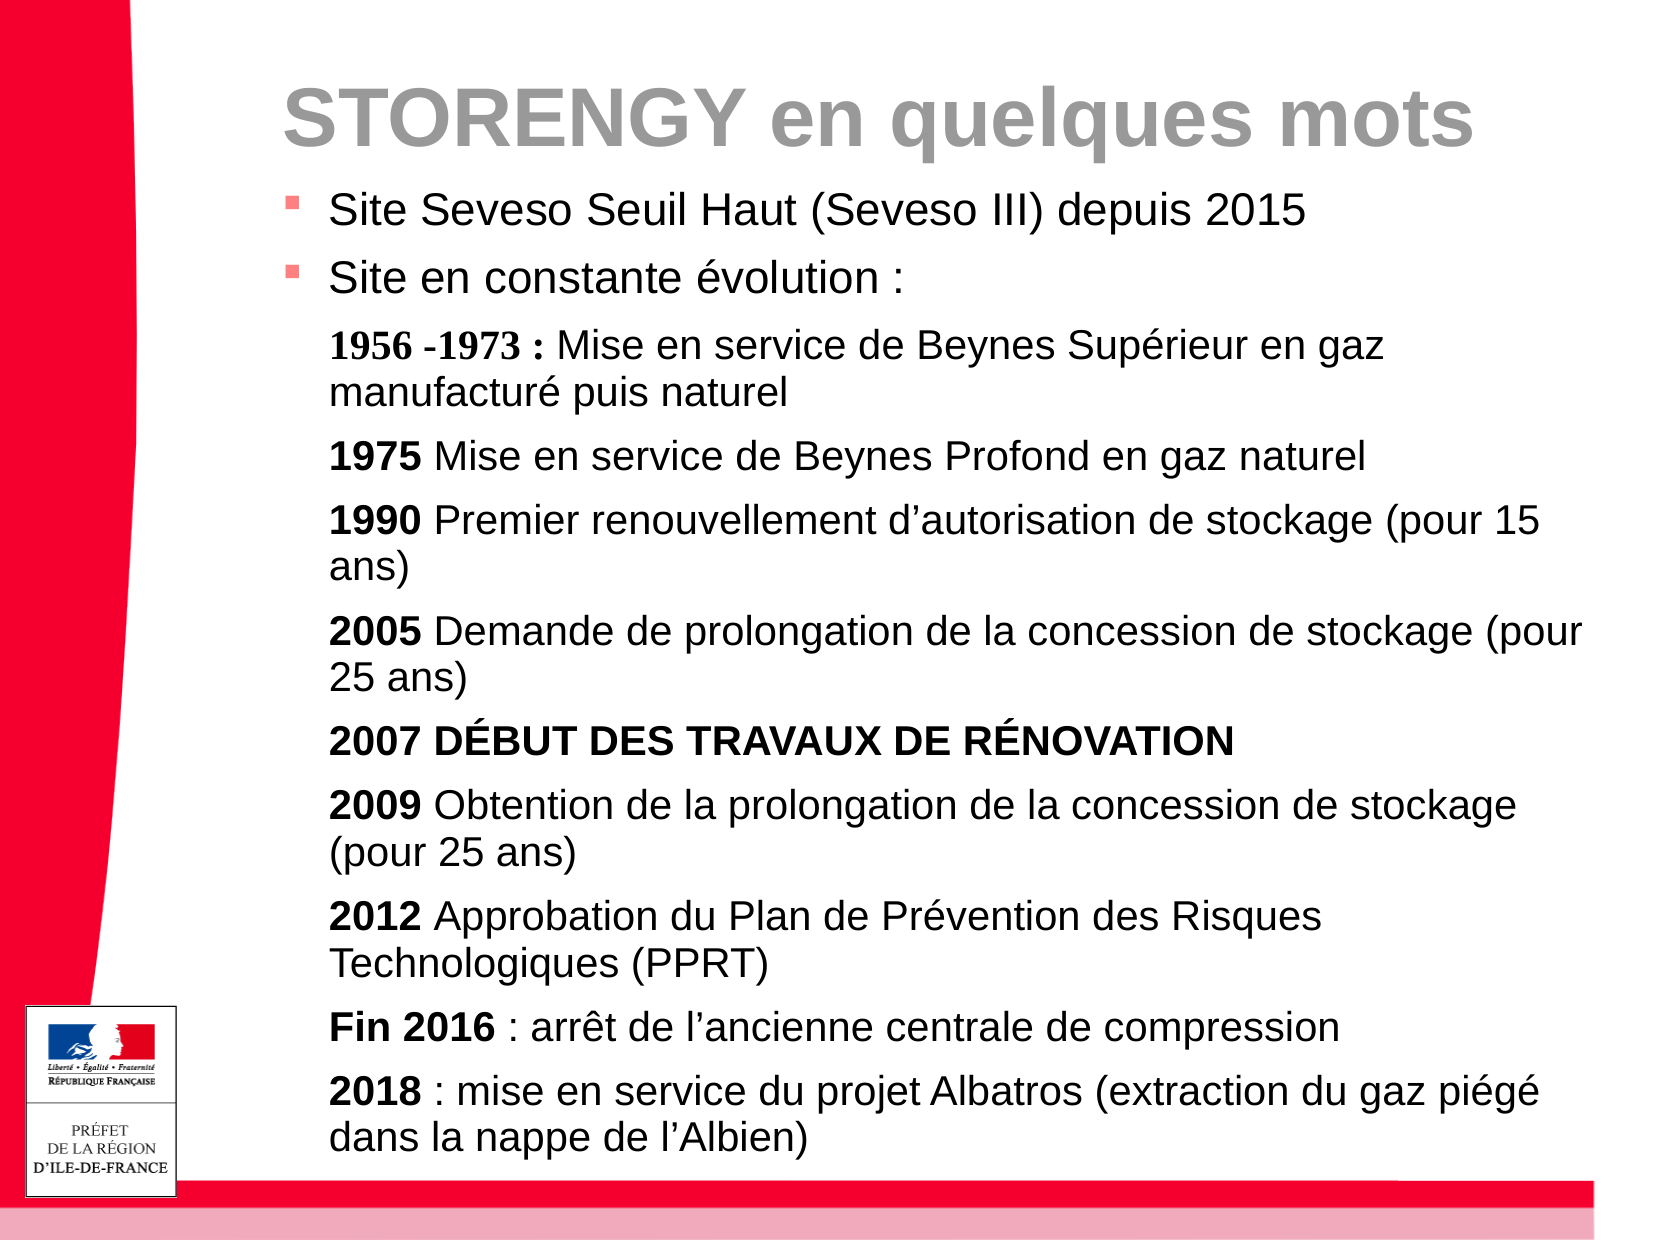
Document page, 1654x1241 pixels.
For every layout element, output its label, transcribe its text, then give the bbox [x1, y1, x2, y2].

title STORENGY en quelques mots [135, 13, 1624, 222]
picture [0, 0, 1653, 1240]
list Site Seveso Seuil Haut (Seveso III) depuis 2015 Site en constante évolution : 1956 -1973 : Mise en service de Beynes Supérieur en gaz manufacturé puis naturel 1975 Mise en service de Beynes Profond en gaz naturel 1990 Premier renouvellement d’autorisation de stockage (pour 15 ans) 2005 Demande de prolongation de la concession de stockage (pour 25 ans) 2007 DÉBUT DES TRAVAUX DE RÉNOVATION 2009 Obtention de la prolongation de la concession de stockage (pour 25 ans) 2012 Approbation du Plan de Prévention des Risques Technologiques (PPRT) Fin 2016 : arrêt de l’ancienne centrale de compression 2018 : mise en service du projet Albatros (extraction du gaz piégé dans la nappe de l’Albien) [116, 183, 1623, 1184]
